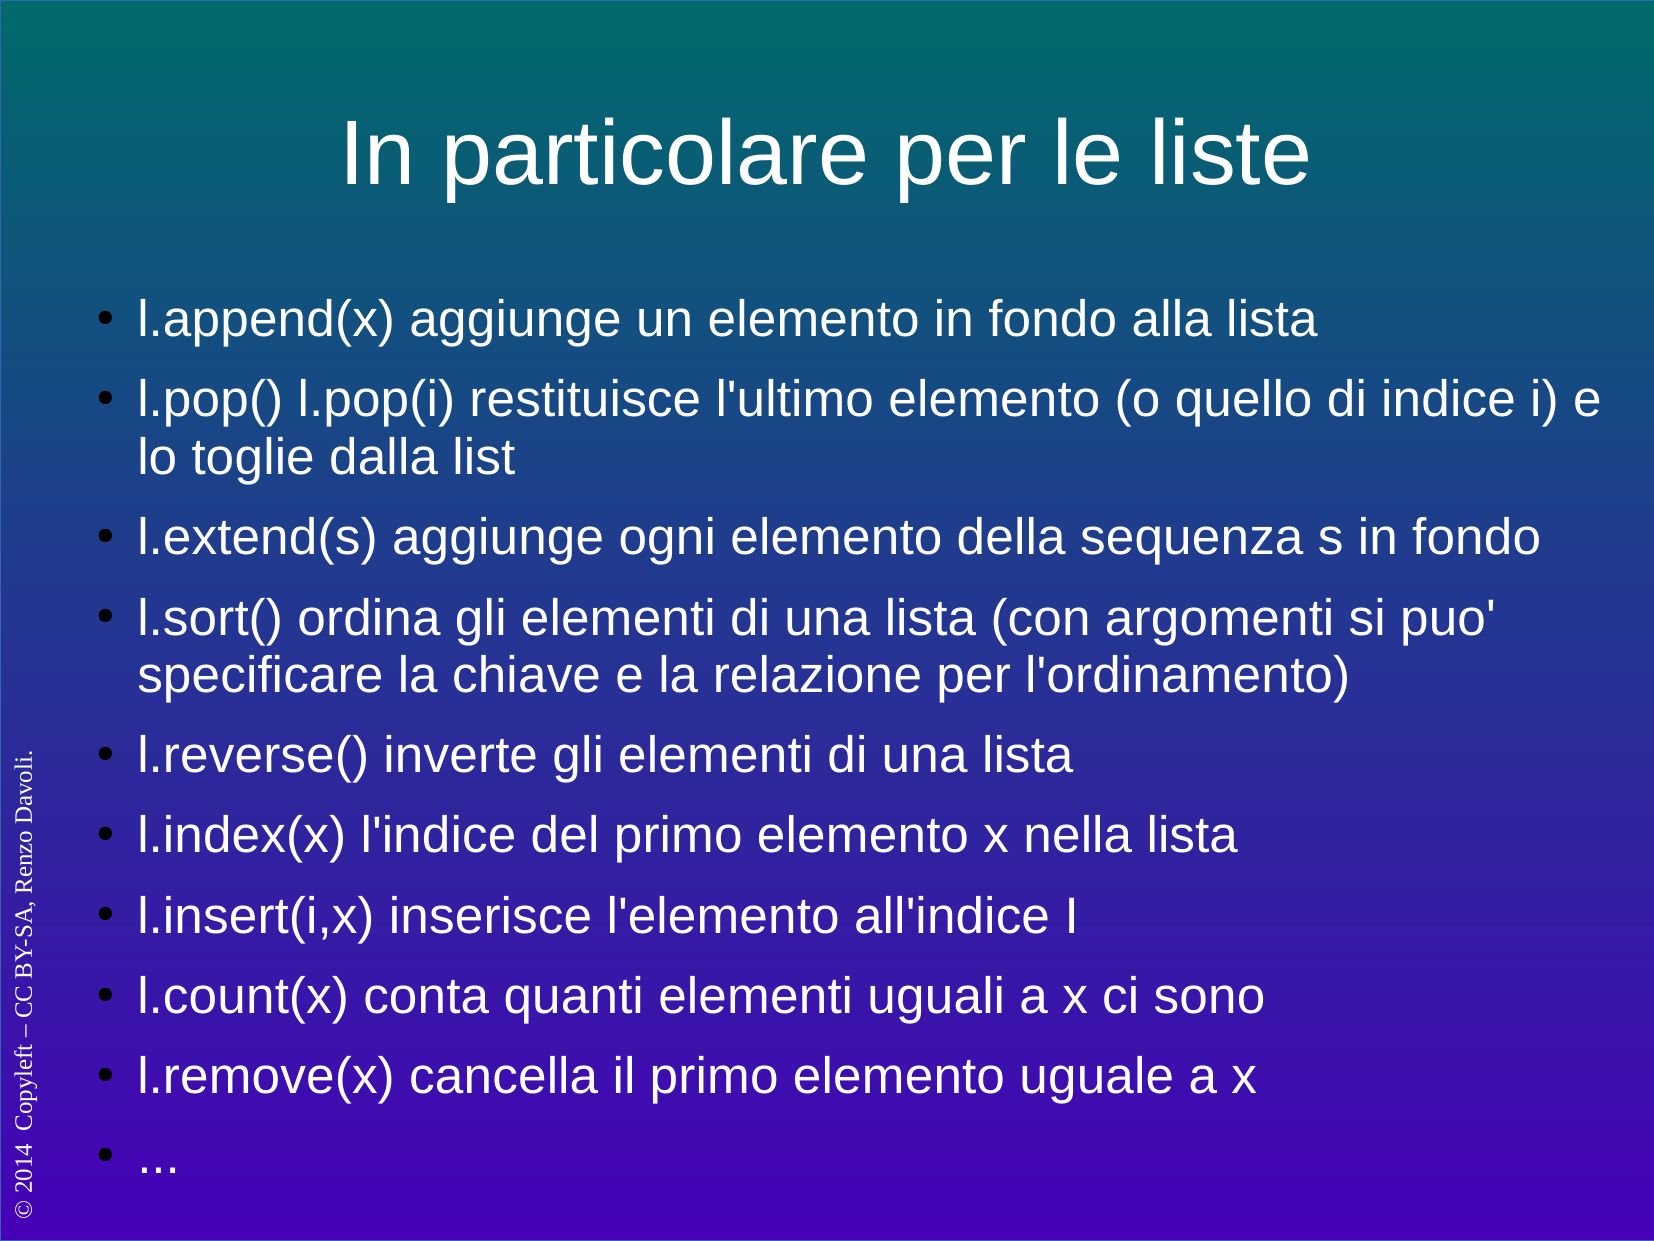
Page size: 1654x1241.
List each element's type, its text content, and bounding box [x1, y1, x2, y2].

title In particolare per le liste [82, 49, 1571, 257]
list l.append(x) aggiunge un elemento in fondo alla lista l.pop() l.pop(i) restituisce l'ultimo elemento (o quello di indice i) e lo toglie dalla list l.extend(s) aggiunge ogni elemento della sequenza s in fondo l.sort() ordina gli elementi di una lista (con argomenti si puo' specificare la chiave e la relazione per l'ordinamento) l.reverse() inverte gli elementi di una lista l.index(x) l'indice del primo elemento x nella lista l.insert(i,x) inserisce l'elemento all'indice I l.count(x) conta quanti elementi uguali a x ci sono l.remove(x) cancella il primo elemento uguale a x ... [82, 290, 1606, 1186]
